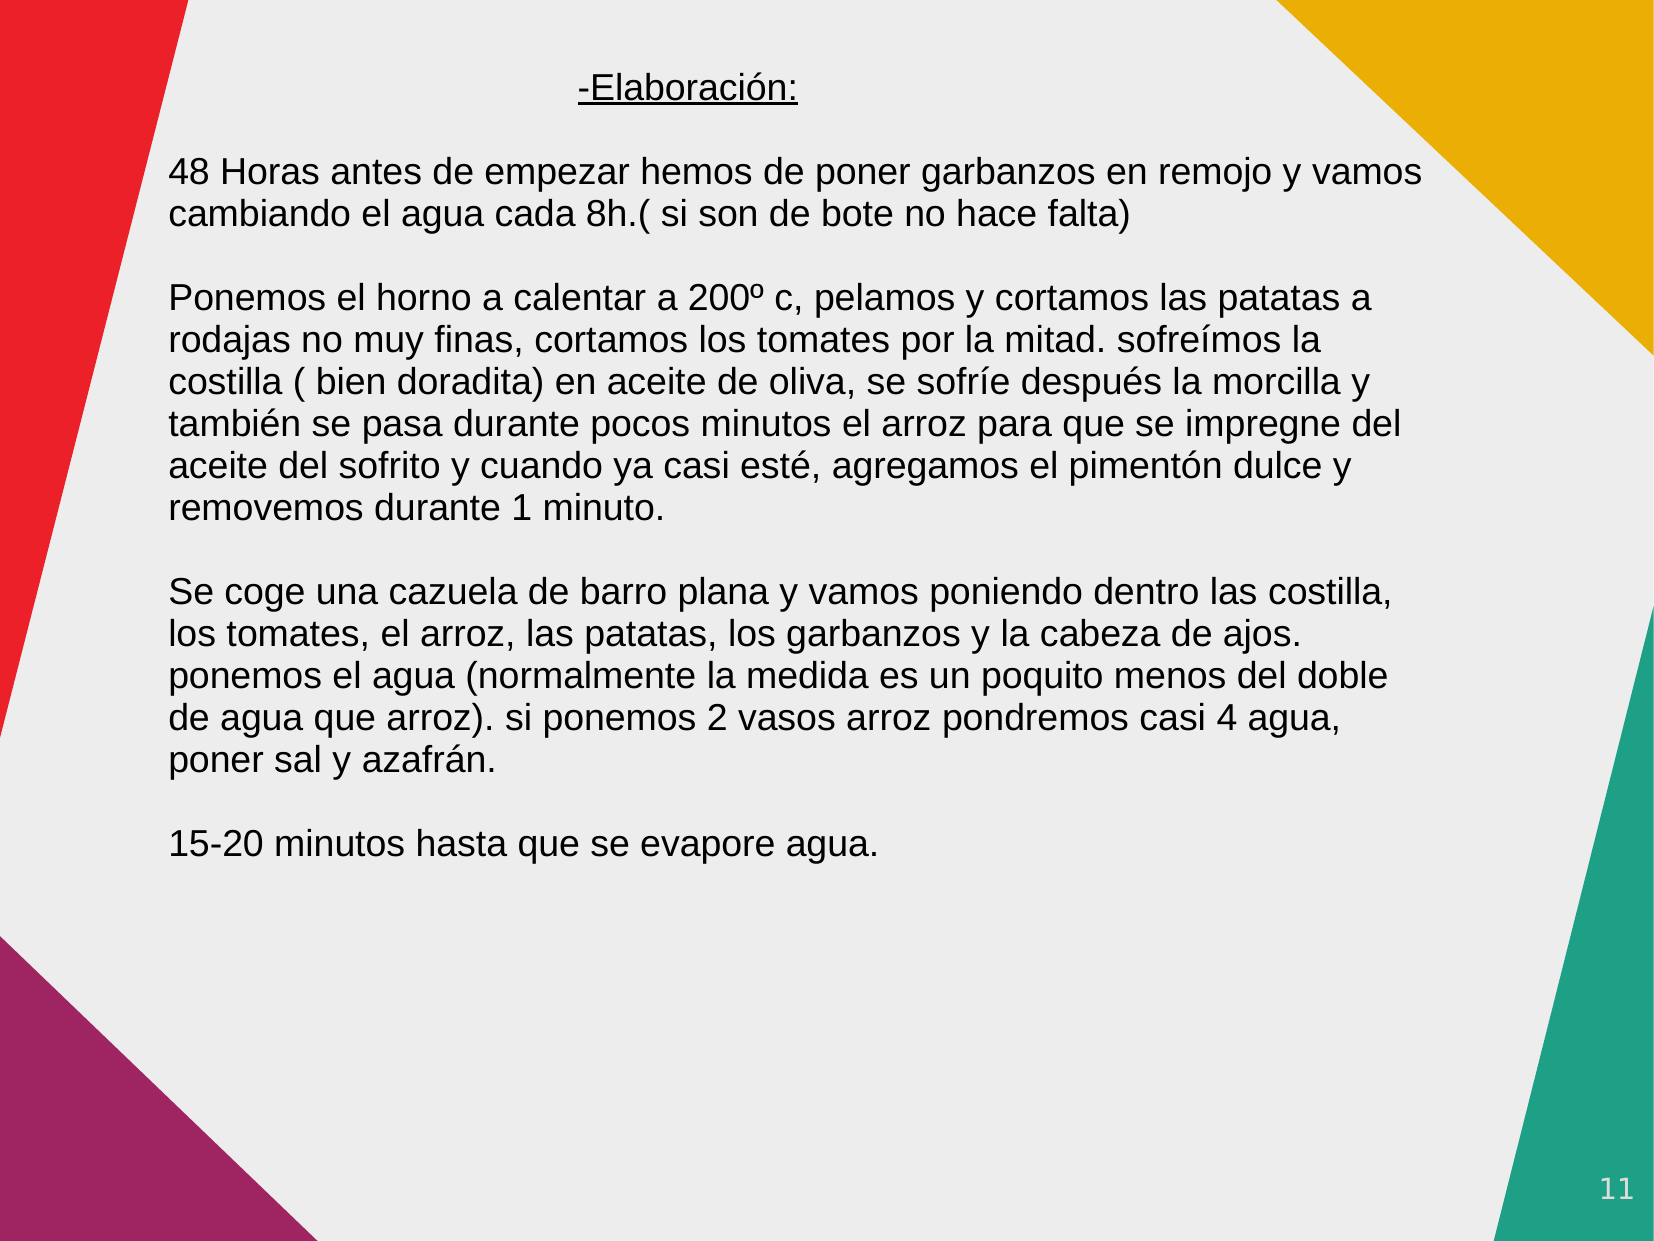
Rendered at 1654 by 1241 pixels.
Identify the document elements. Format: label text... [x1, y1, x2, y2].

text_box -Elaboración: 48 Horas antes de empezar hemos de poner garbanzos en remojo y vamos cambiando el agua cada 8h.( si son de bote no hace falta) Ponemos el horno a calentar a 200º c, pelamos y cortamos las patatas a rodajas no muy finas, cortamos los tomates por la mitad. sofreímos la costilla ( bien doradita) en aceite de oliva, se sofríe después la morcilla y también se pasa durante pocos minutos el arroz para que se impregne del aceite del sofrito y cuando ya casi esté, agregamos el pimentón dulce y removemos durante 1 minuto. Se coge una cazuela de barro plana y vamos poniendo dentro las costilla, los tomates, el arroz, las patatas, los garbanzos y la cabeza de ajos. ponemos el agua (normalmente la medida es un poquito menos del doble de agua que arroz). si ponemos 2 vasos arroz pondremos casi 4 agua, poner sal y azafrán. 15-20 minutos hasta que se evapore agua. [153, 59, 1453, 1241]
